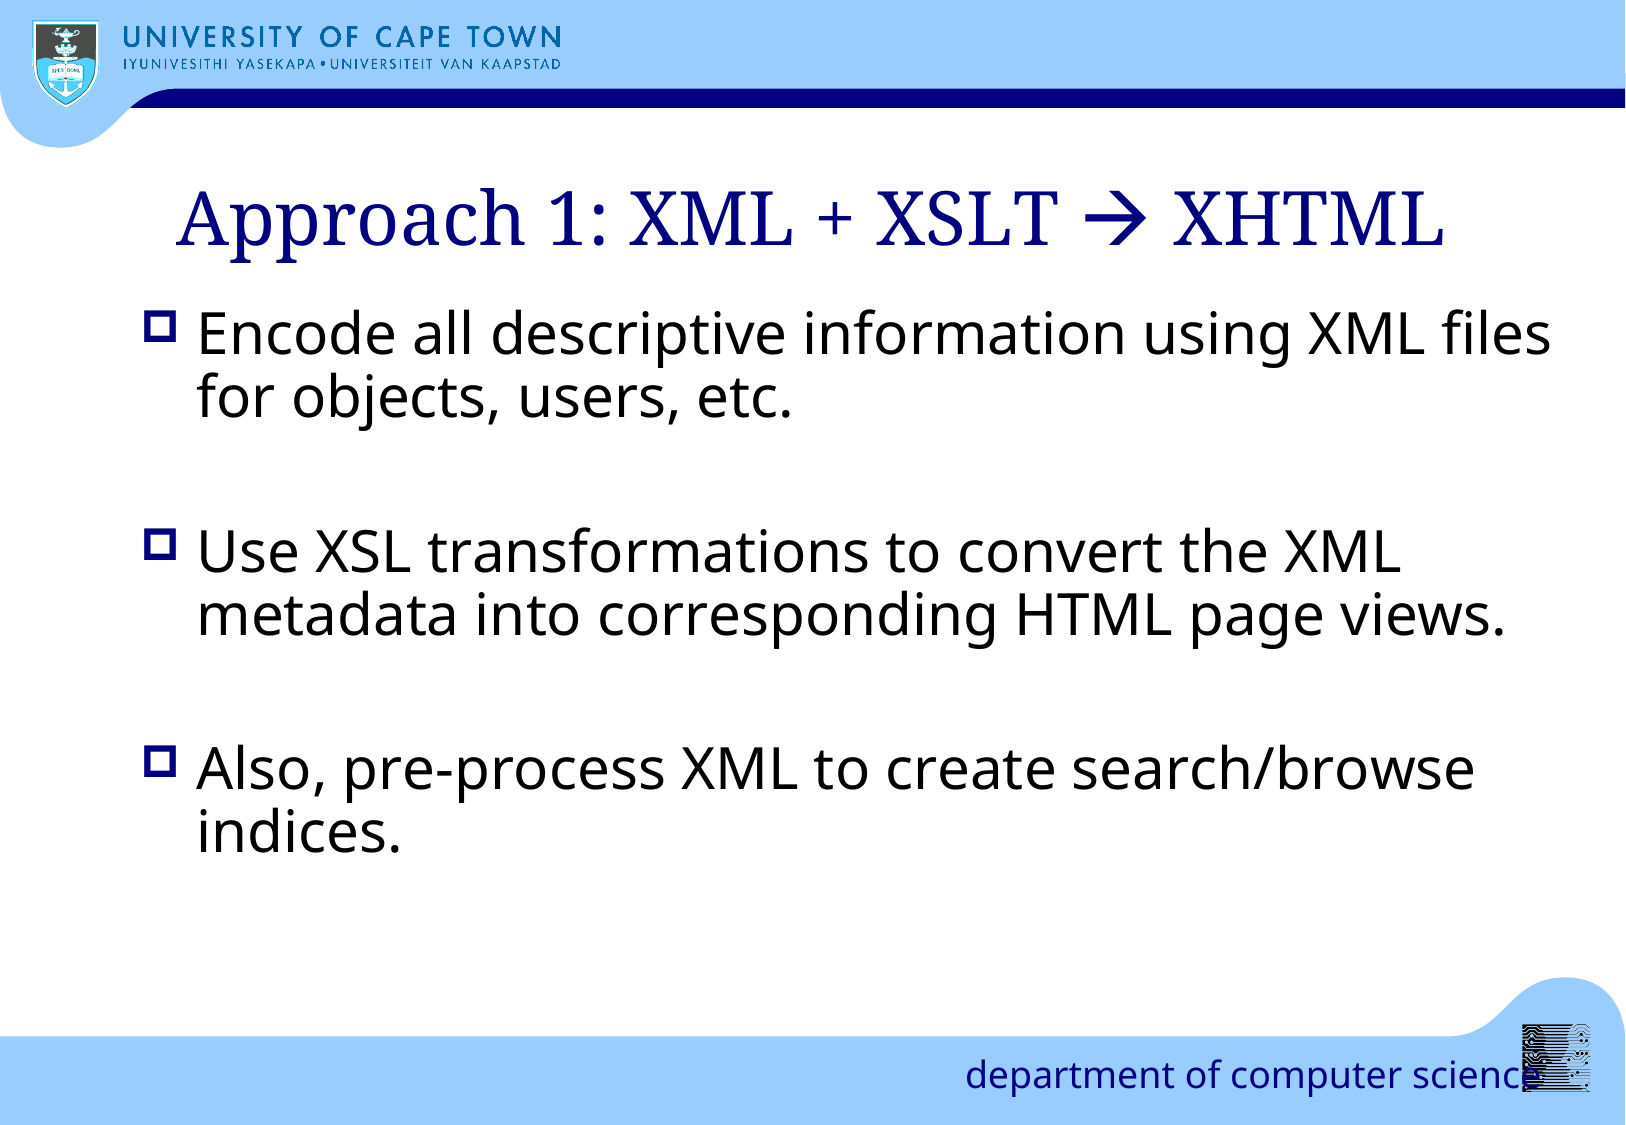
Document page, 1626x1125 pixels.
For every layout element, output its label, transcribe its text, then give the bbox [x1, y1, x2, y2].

picture [120, 23, 563, 71]
picture [1522, 1024, 1591, 1092]
picture [1526, 1070, 1536, 1076]
list Encode all descriptive information using XML files for objects, users, etc. Use XSL transformations to convert the XML metadata into corresponding HTML page views. Also, pre-process XML to create search/browse indices. [125, 296, 1570, 949]
title Approach 1: XML + XSLT  XHTML [134, 140, 1571, 268]
